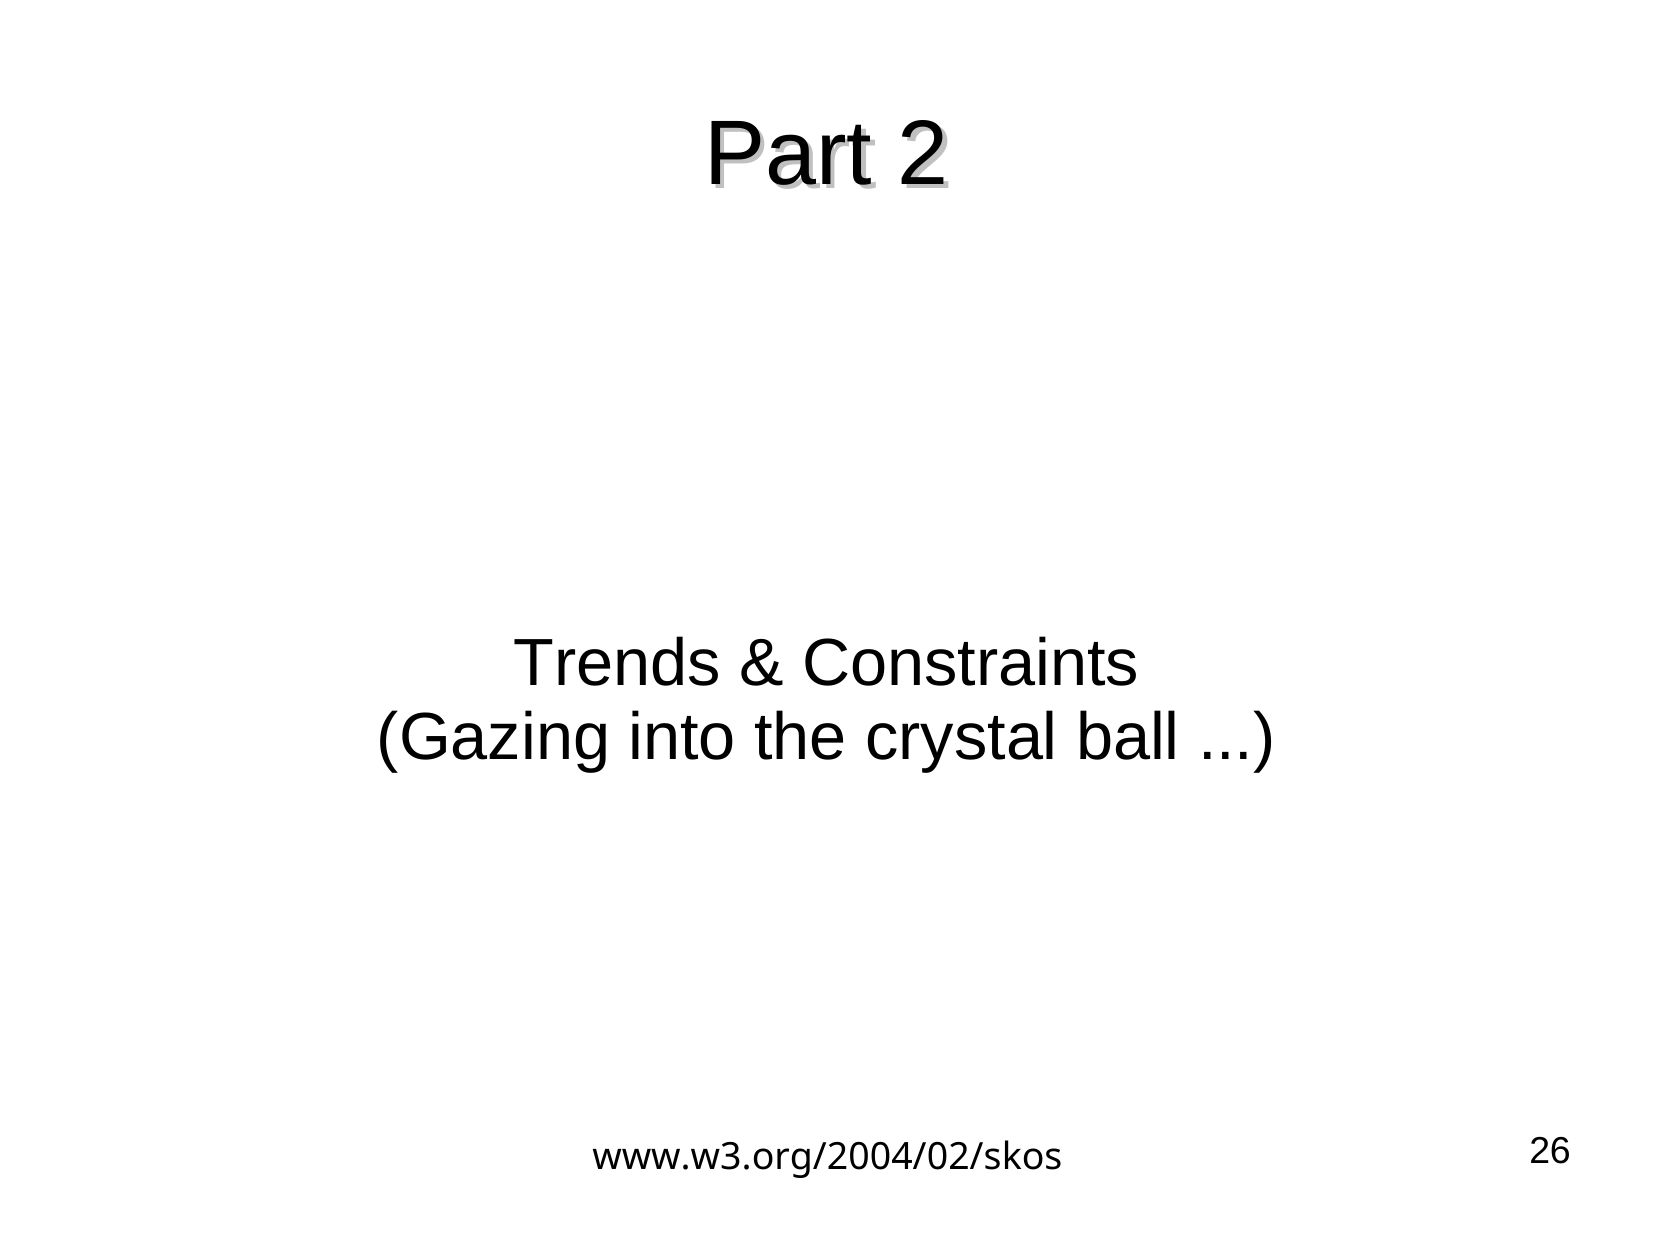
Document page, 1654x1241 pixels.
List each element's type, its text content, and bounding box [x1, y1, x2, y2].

title Part 2 [82, 49, 1571, 257]
subtitle Trends & Constraints (Gazing into the crystal ball ...) [82, 290, 1571, 1109]
